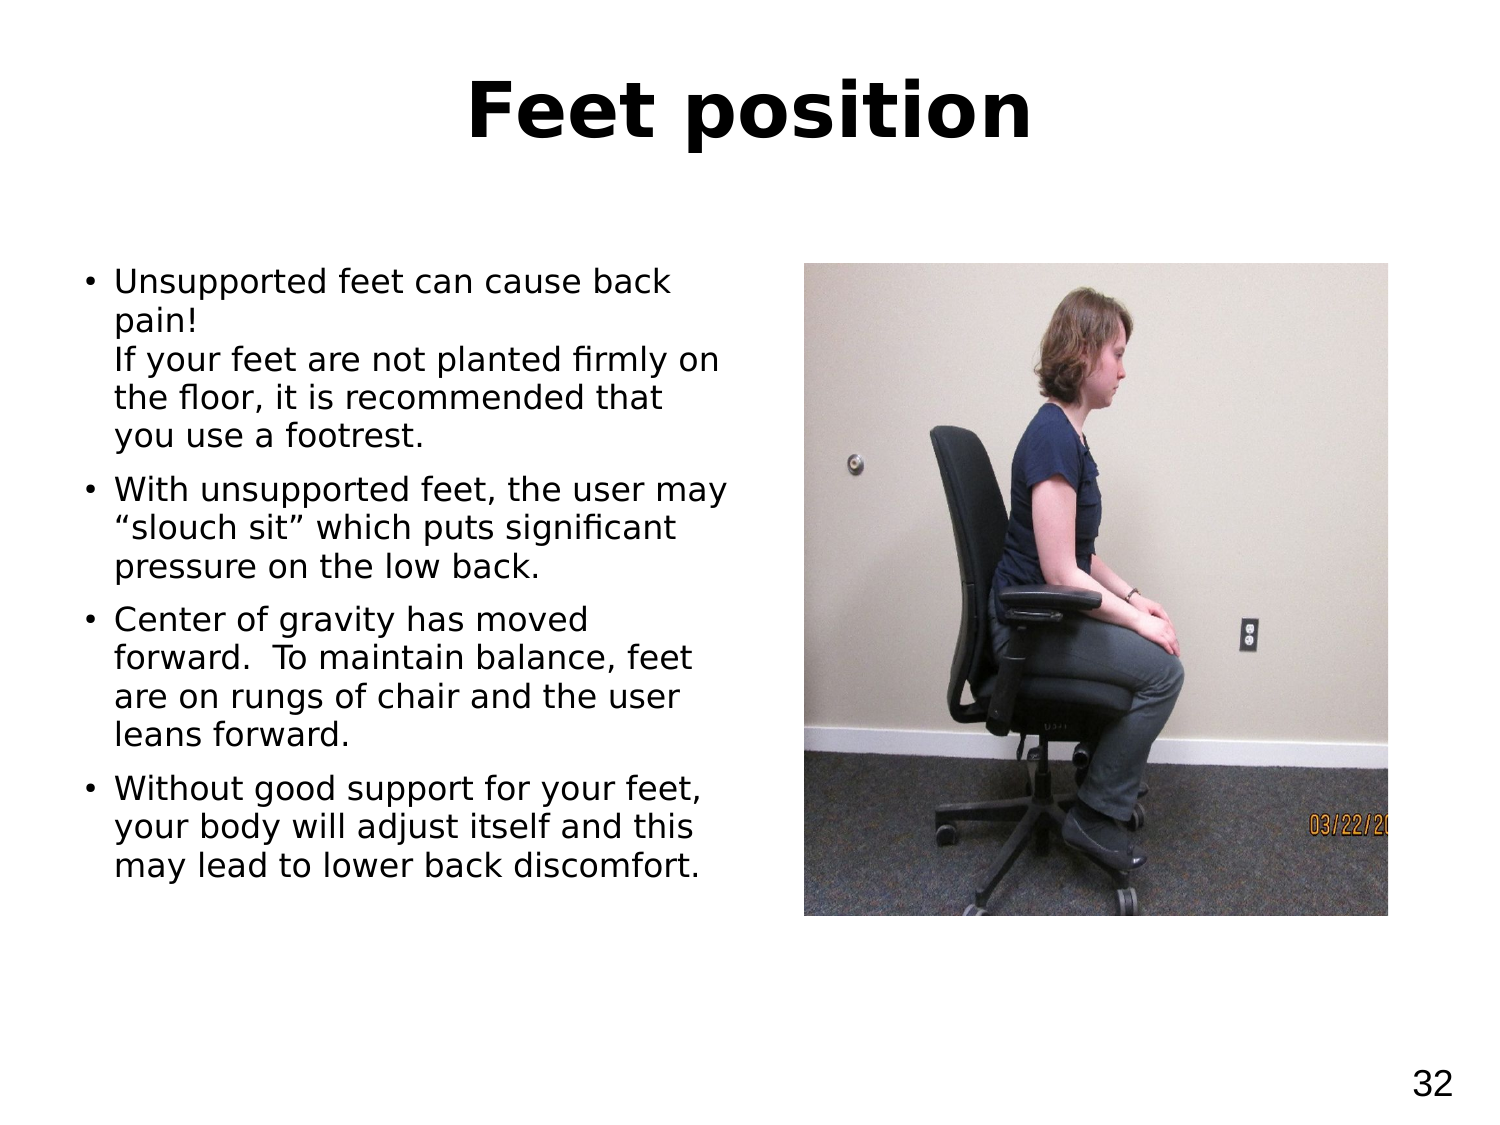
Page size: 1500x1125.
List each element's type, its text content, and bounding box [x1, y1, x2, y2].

list Unsupported feet can cause back pain! If your feet are not planted firmly on the floor, it is recommended that you use a footrest. With unsupported feet, the user may “slouch sit” which puts significant pressure on the low back. Center of gravity has moved forward. To maintain balance, feet are on rungs of chair and the user leans forward. Without good support for your feet, your body will adjust itself and this may lead to lower back discomfort. [75, 263, 734, 916]
picture [804, 263, 1389, 916]
title Feet position [75, 44, 1425, 177]
